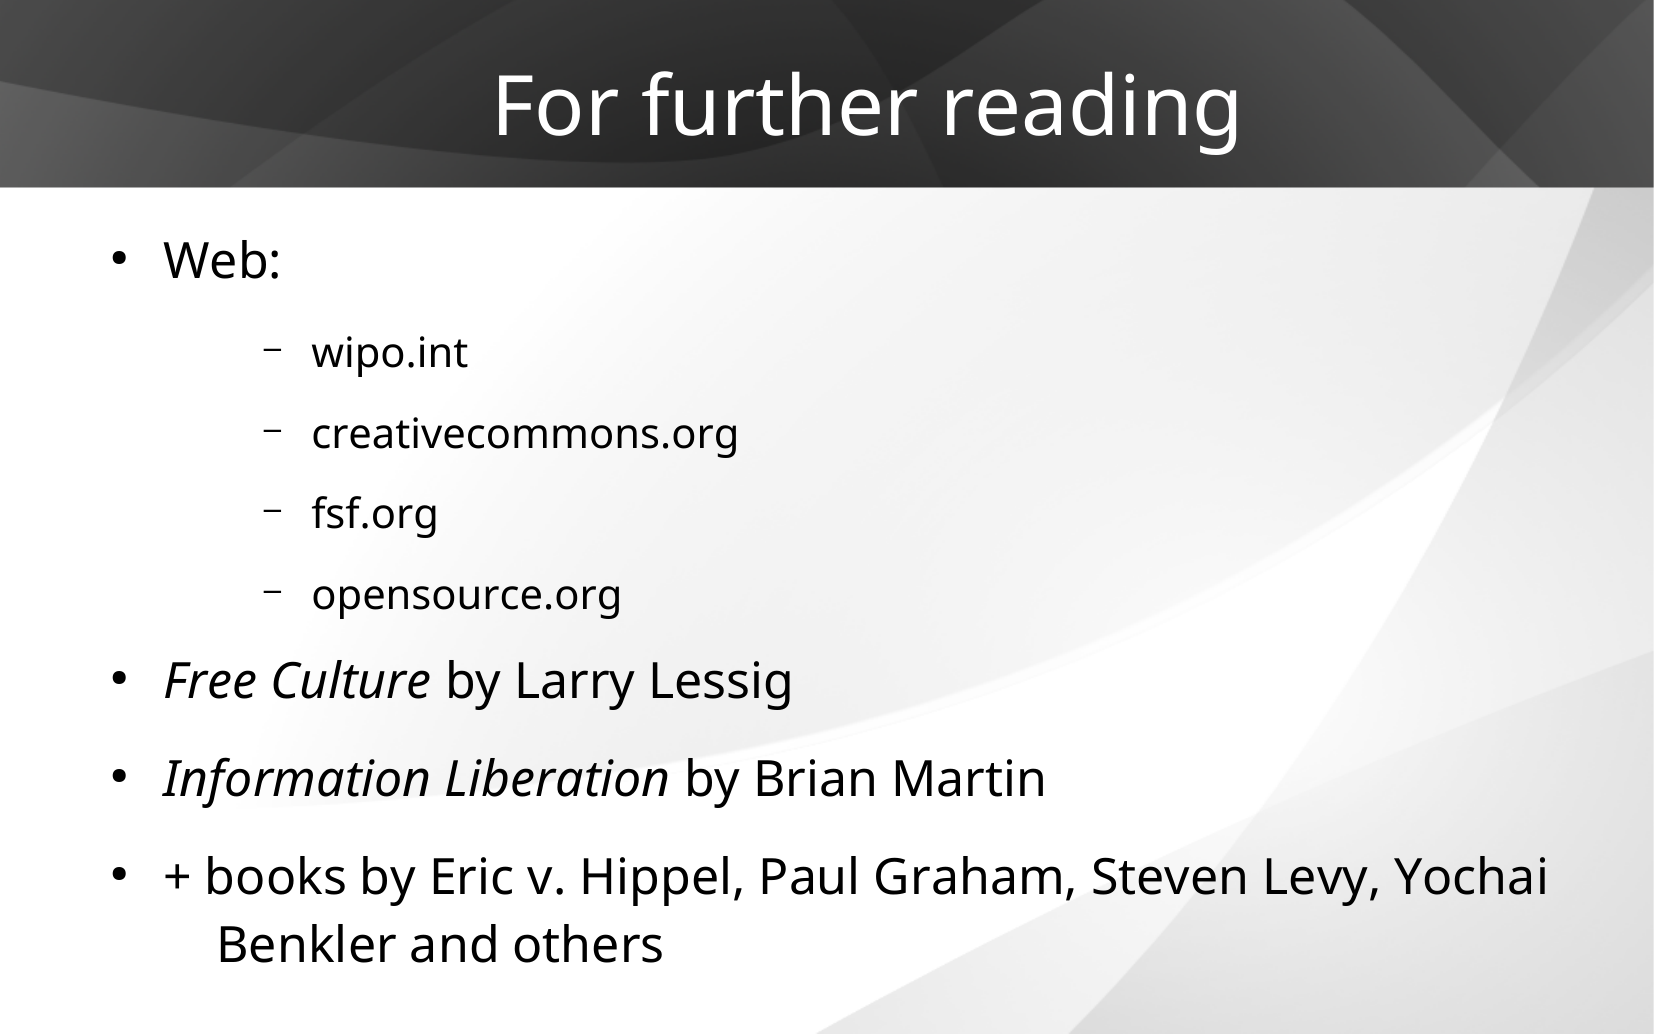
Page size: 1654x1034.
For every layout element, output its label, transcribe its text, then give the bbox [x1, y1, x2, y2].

picture [0, 0, 1654, 1034]
title For further reading [124, 0, 1613, 208]
list Web: wipo.int creativecommons.org fsf.org opensource.org Free Culture by Larry Lessig Information Liberation by Brian Martin + books by Eric v. Hippel, Paul Graham, Steven Levy, Yochai Benkler and others [75, 225, 1613, 1013]
